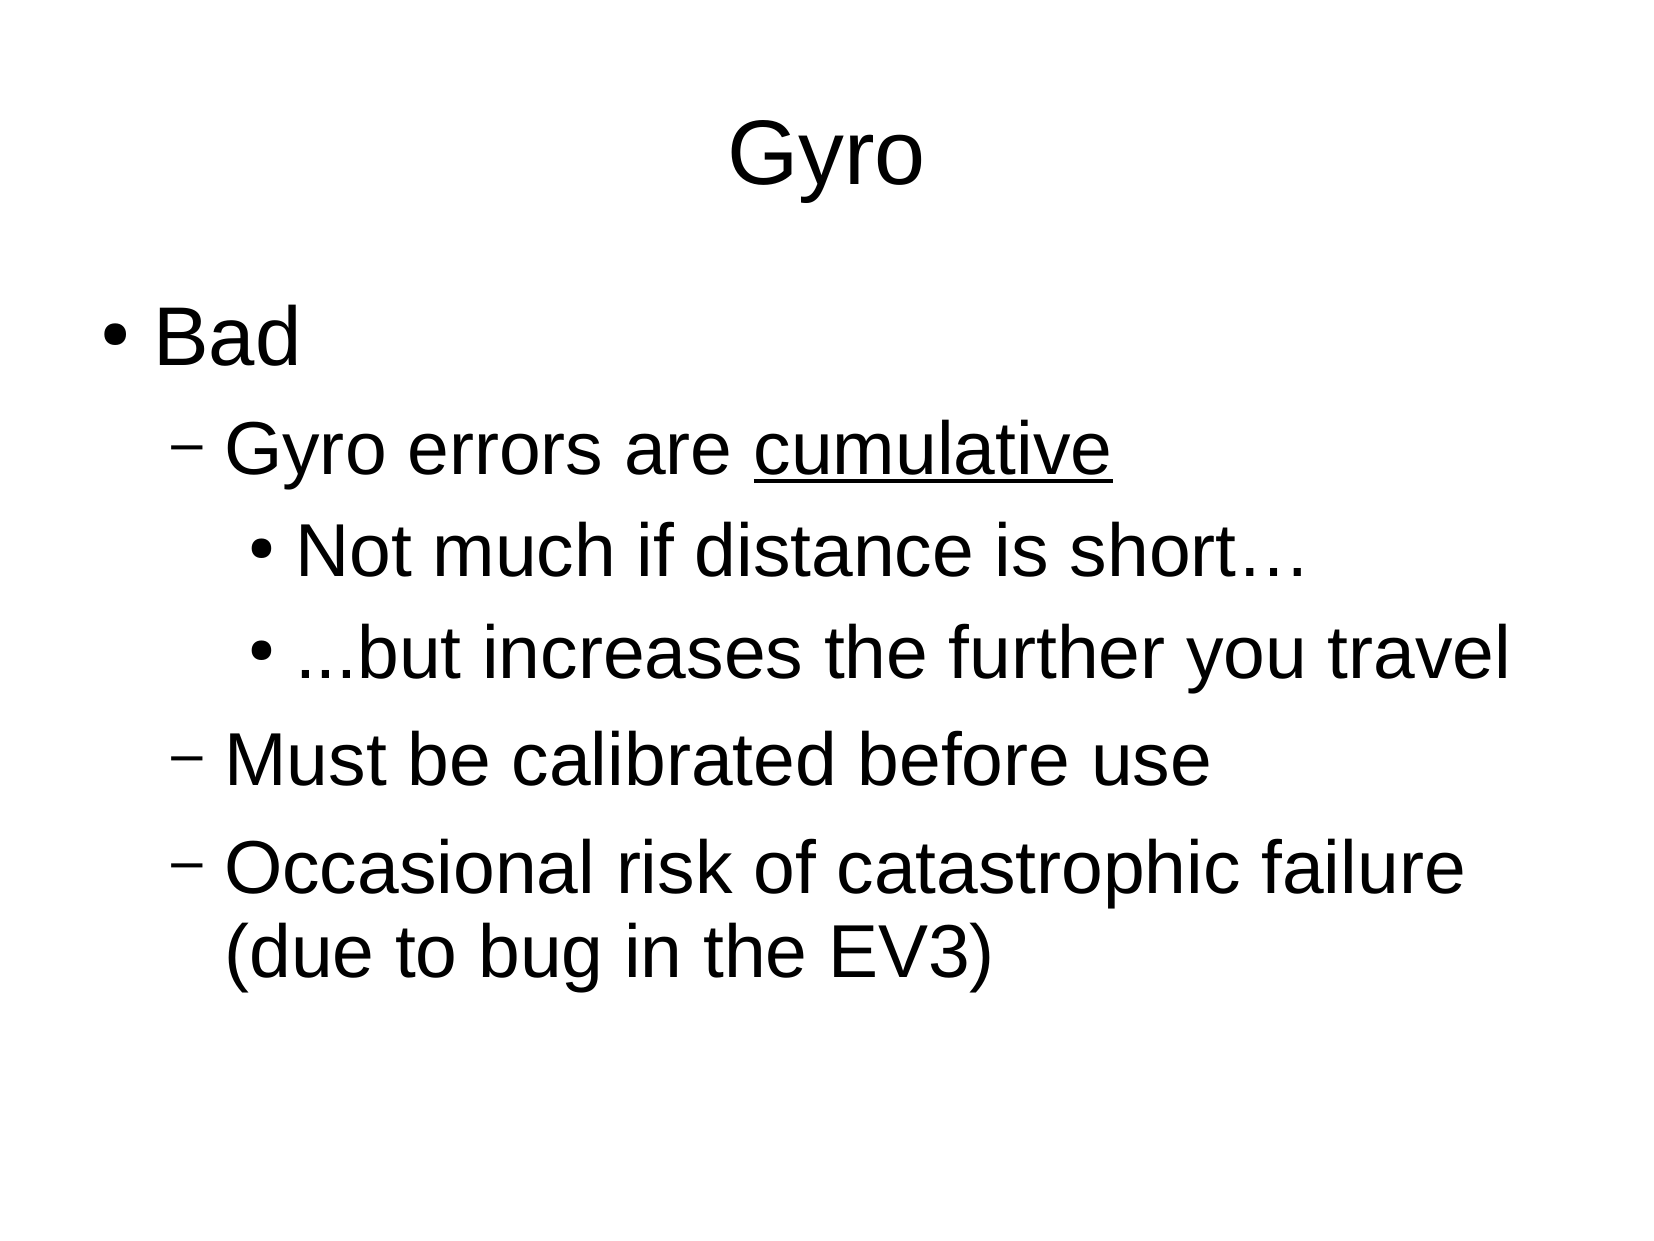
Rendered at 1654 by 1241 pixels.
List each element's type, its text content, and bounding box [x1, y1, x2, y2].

list Bad Gyro errors are cumulative Not much if distance is short… ...but increases the further you travel Must be calibrated before use Occasional risk of catastrophic failure (due to bug in the EV3) [82, 290, 1571, 1010]
title Gyro [82, 49, 1571, 257]
